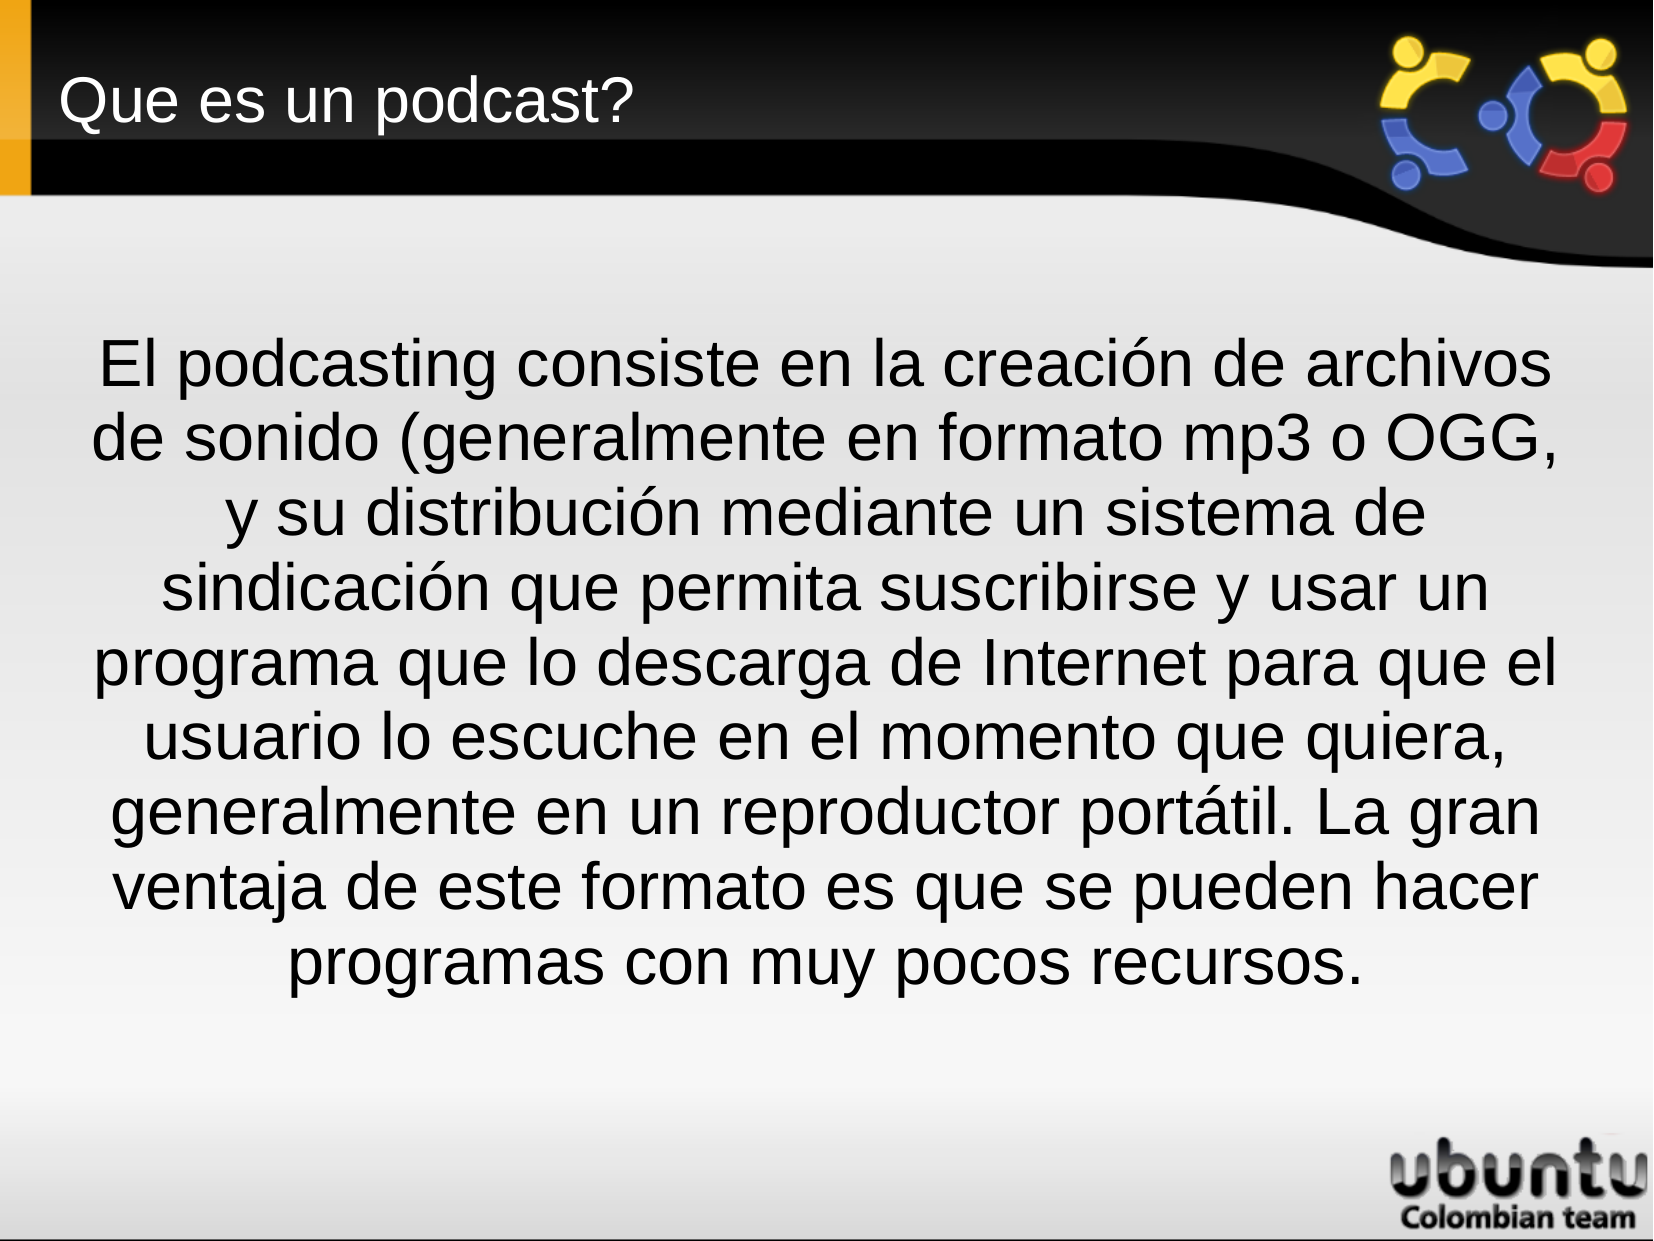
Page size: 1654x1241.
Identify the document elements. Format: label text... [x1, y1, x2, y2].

subtitle El podcasting consiste en la creación de archivos de sonido (generalmente en formato mp3 o OGG, y su distribución mediante un sistema de sindicación que permita suscribirse y usar un programa que lo descarga de Internet para que el usuario lo escuche en el momento que quiera, generalmente en un reproductor portátil. La gran ventaja de este formato es que se pueden hacer programas con muy pocos recursos. [82, 284, 1571, 1115]
picture [0, 0, 1653, 1241]
title Que es un podcast? [59, 41, 1376, 160]
